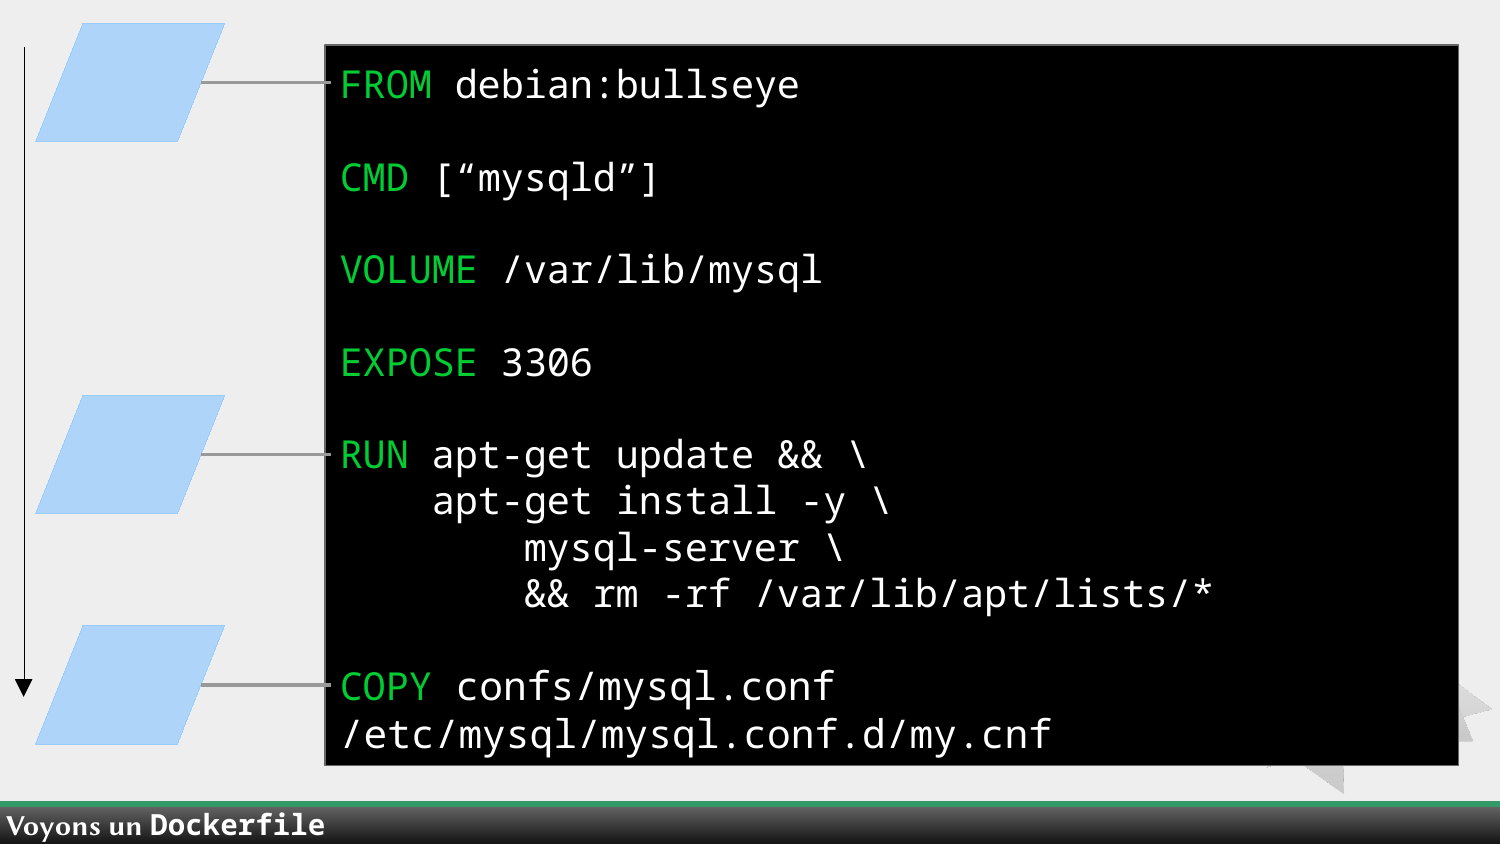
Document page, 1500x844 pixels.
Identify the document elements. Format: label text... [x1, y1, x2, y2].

picture [1187, 587, 1492, 794]
text_box [35, 23, 225, 142]
text_box FROM debian:bullseye CMD [“mysqld”] VOLUME /var/lib/mysql EXPOSE 3306 RUN apt-get update && \ apt-get install -y \ mysql-server \ && rm -rf /var/lib/apt/lists/* COPY confs/mysql.conf /etc/mysql/mysql.conf.d/my.cnf [324, 45, 1459, 766]
text_box [35, 395, 225, 514]
text_box [35, 625, 225, 745]
title Voyons un Dockerfile [5, 801, 1075, 844]
